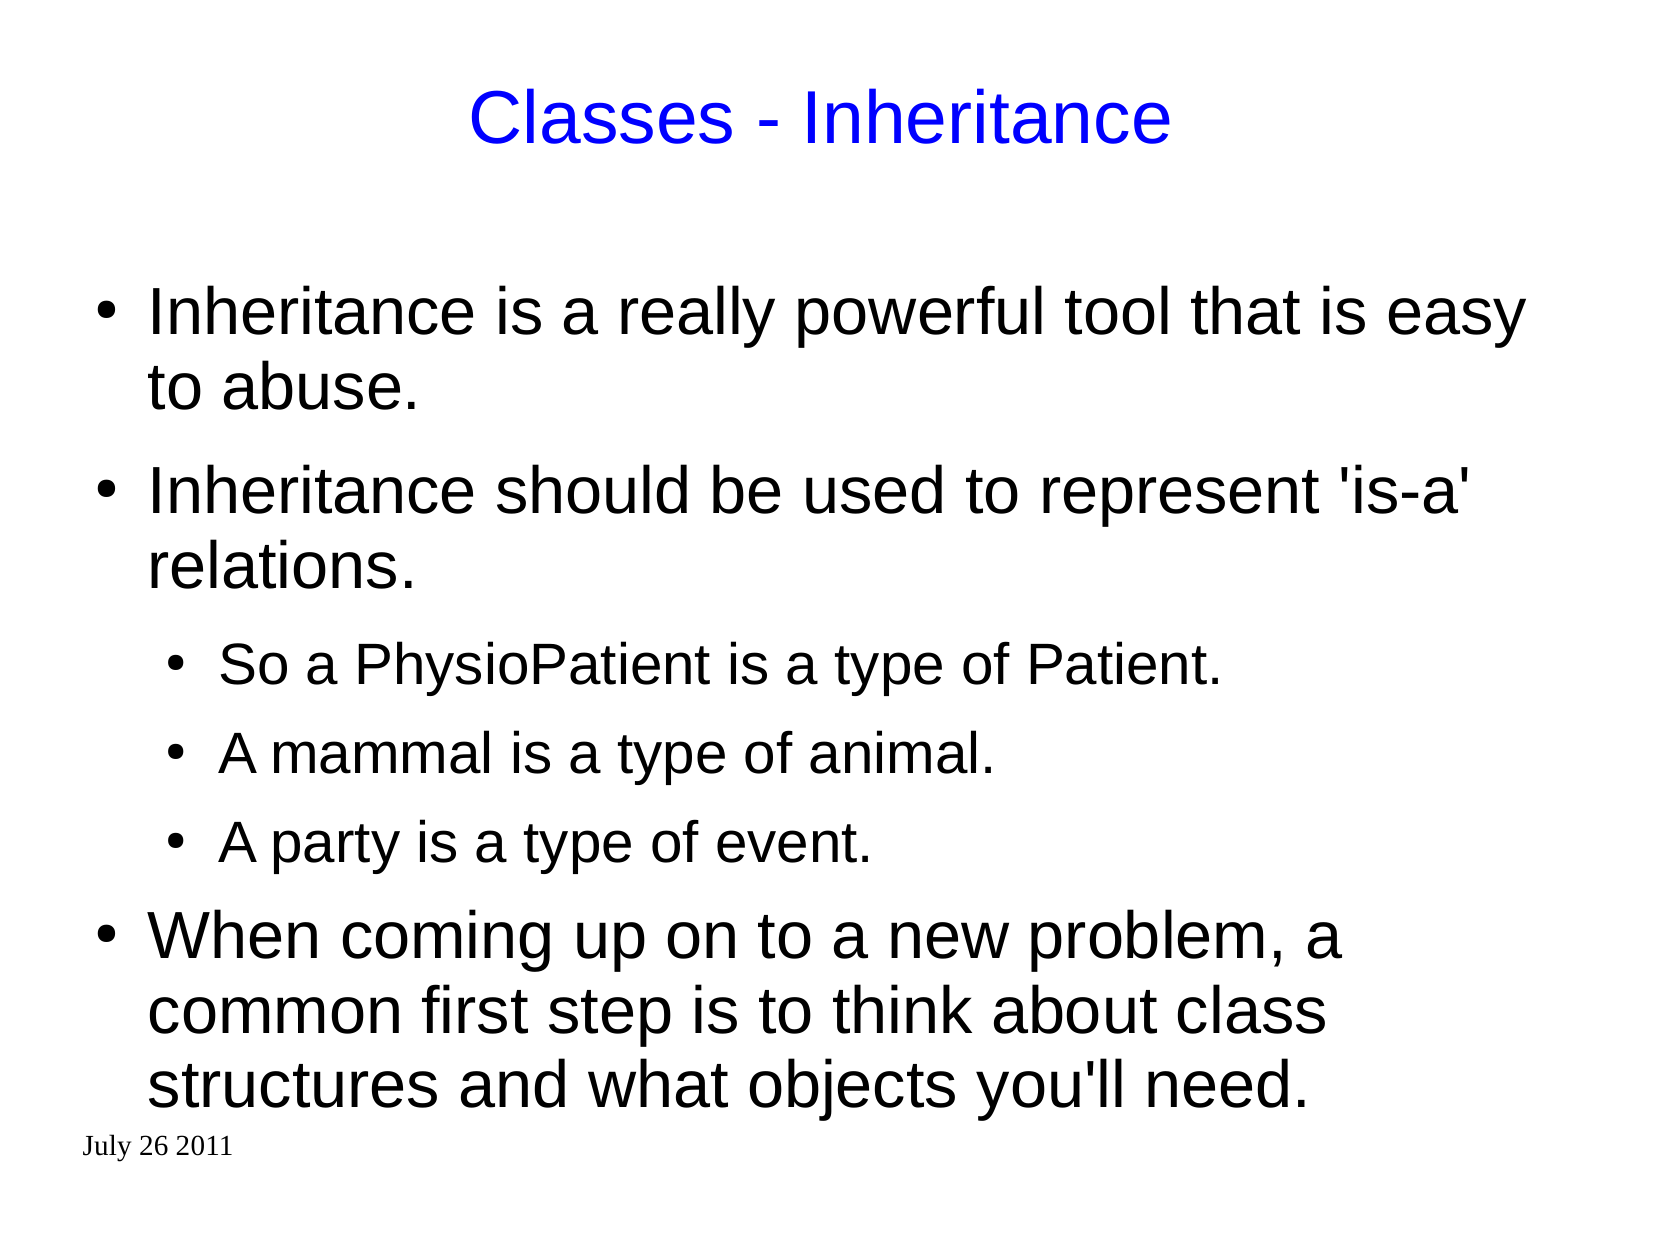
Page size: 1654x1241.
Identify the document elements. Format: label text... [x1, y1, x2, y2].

list Inheritance is a really powerful tool that is easy to abuse. Inheritance should be used to represent 'is-a' relations. So a PhysioPatient is a type of Patient. A mammal is a type of animal. A party is a type of event. When coming up on to a new problem, a common first step is to think about class structures and what objects you'll need. [76, 274, 1565, 1121]
title Classes - Inheritance [76, 58, 1565, 178]
